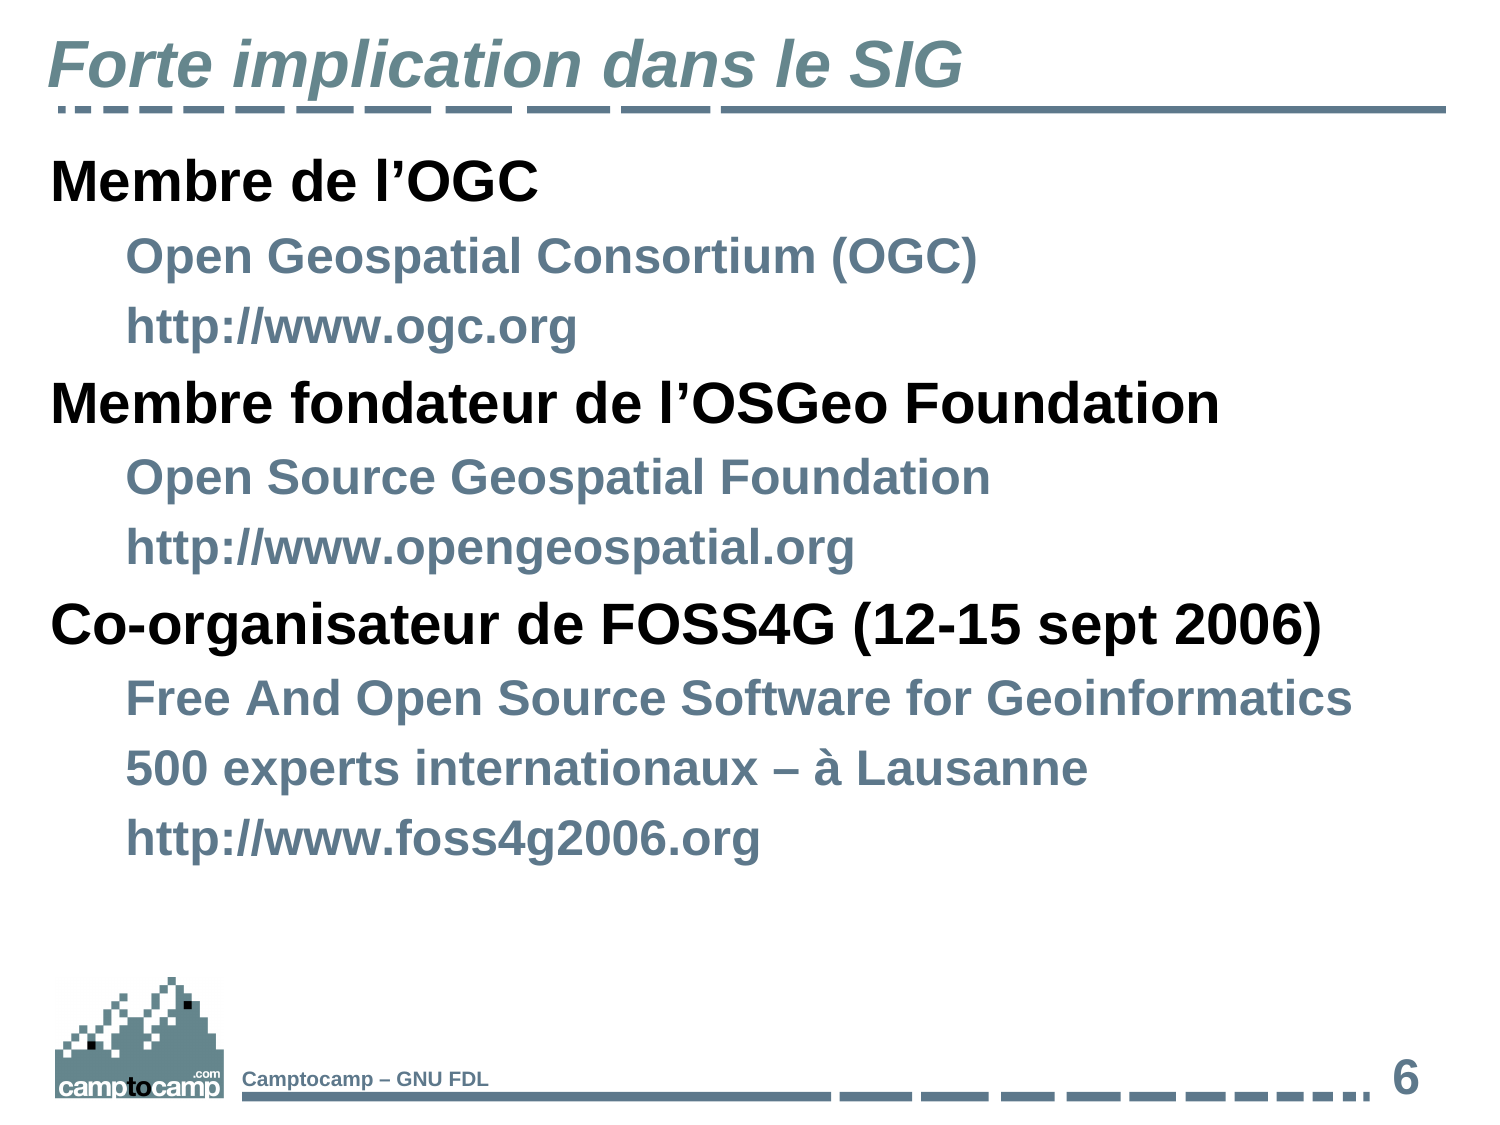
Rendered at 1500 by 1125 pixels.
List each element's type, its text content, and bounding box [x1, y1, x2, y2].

list Membre de l’OGC Open Geospatial Consortium (OGC) http://www.ogc.org Membre fondateur de l’OSGeo Foundation Open Source Geospatial Foundation http://www.opengeospatial.org Co-organisateur de FOSS4G (12-15 sept 2006) Free And Open Source Software for Geoinformatics 500 experts internationaux – à Lausanne http://www.foss4g2006.org [50, 147, 1447, 907]
picture [55, 977, 224, 1101]
title Forte implication dans le SIG [47, 10, 1447, 116]
